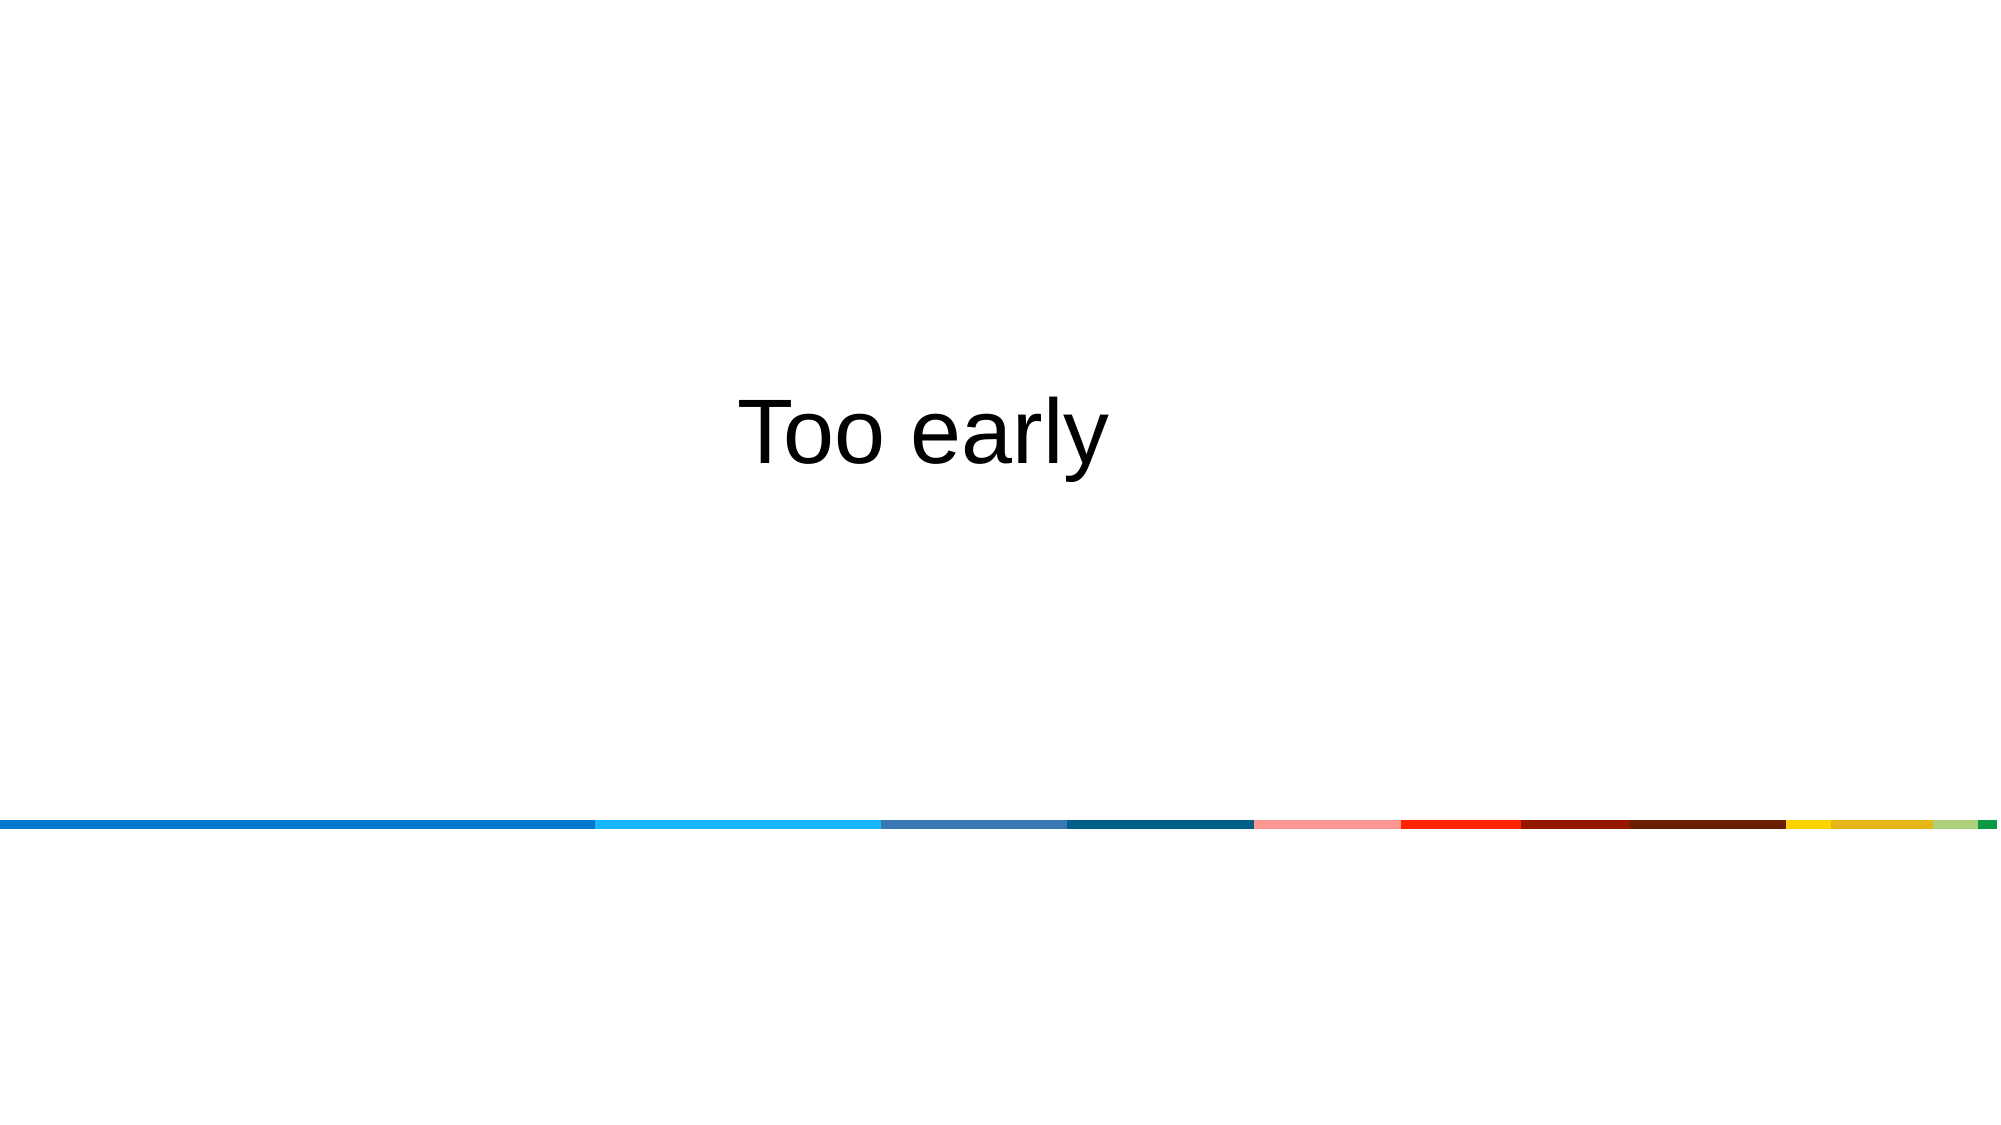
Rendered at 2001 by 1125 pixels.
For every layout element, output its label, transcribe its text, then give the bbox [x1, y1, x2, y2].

text_box [0, 820, 1997, 829]
text_box Too early [61, 324, 1787, 543]
